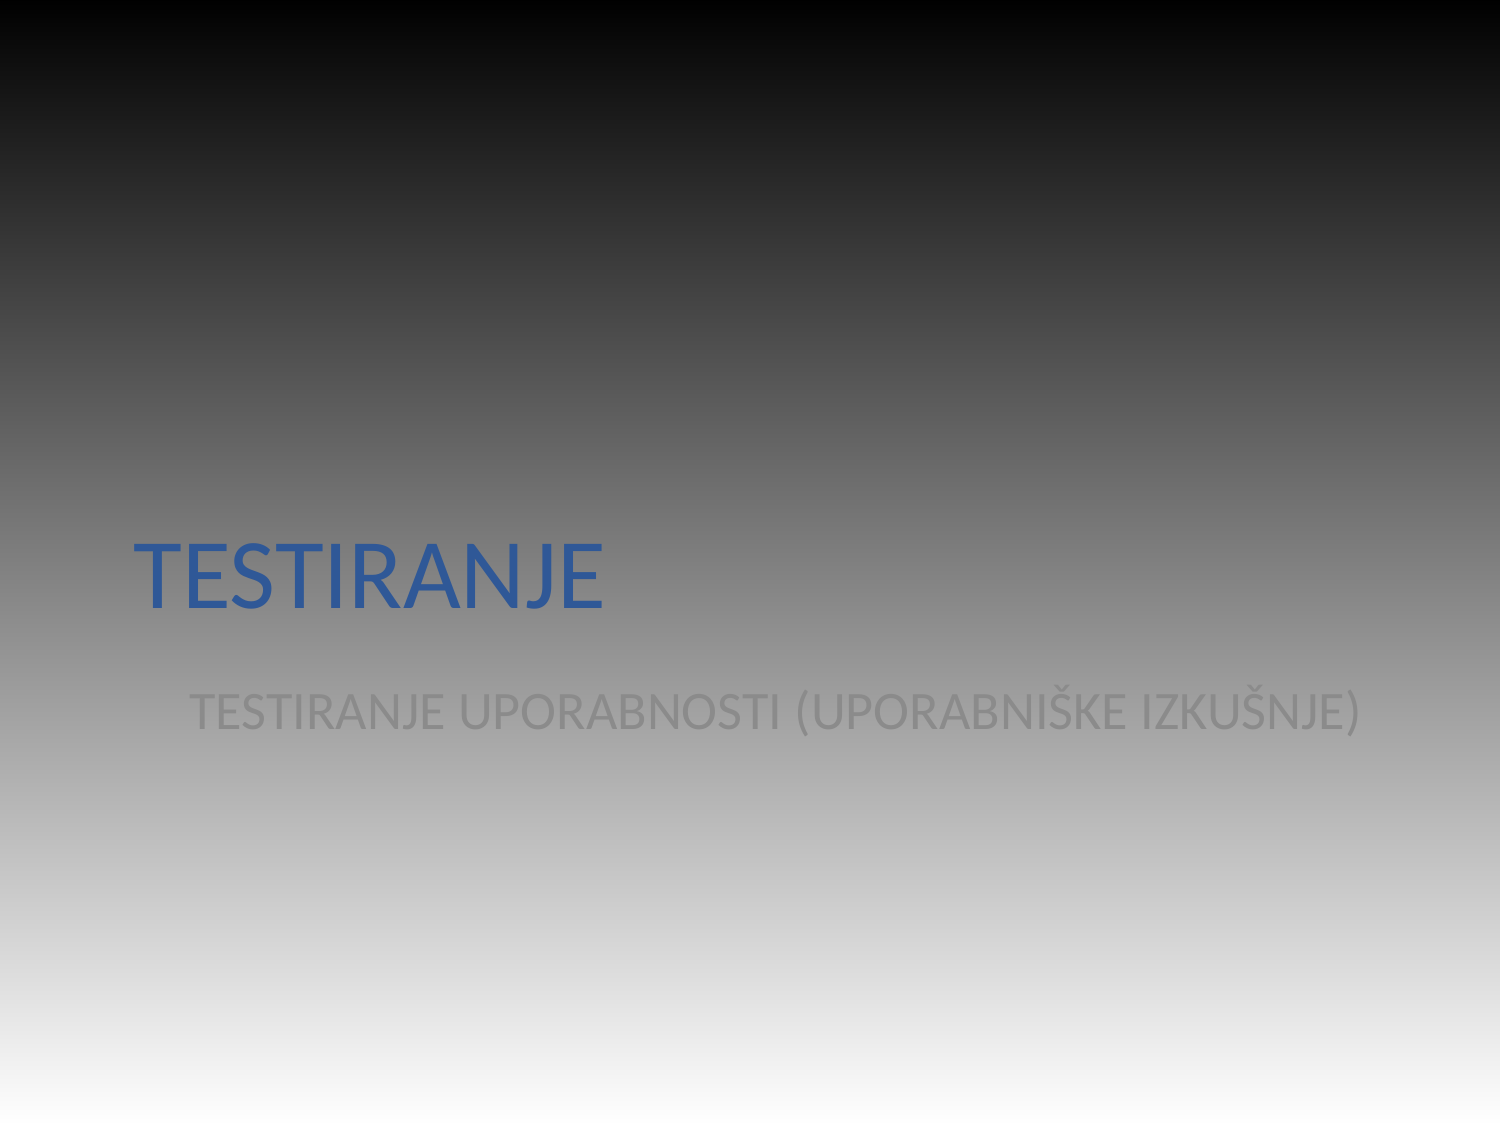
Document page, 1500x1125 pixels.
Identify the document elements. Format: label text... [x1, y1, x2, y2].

title TESTIRANJE [118, 224, 1394, 636]
list TESTIRANJE UPORABNOSTI (UPORABNIŠKE IZKUŠNJE) [118, 667, 1436, 854]
